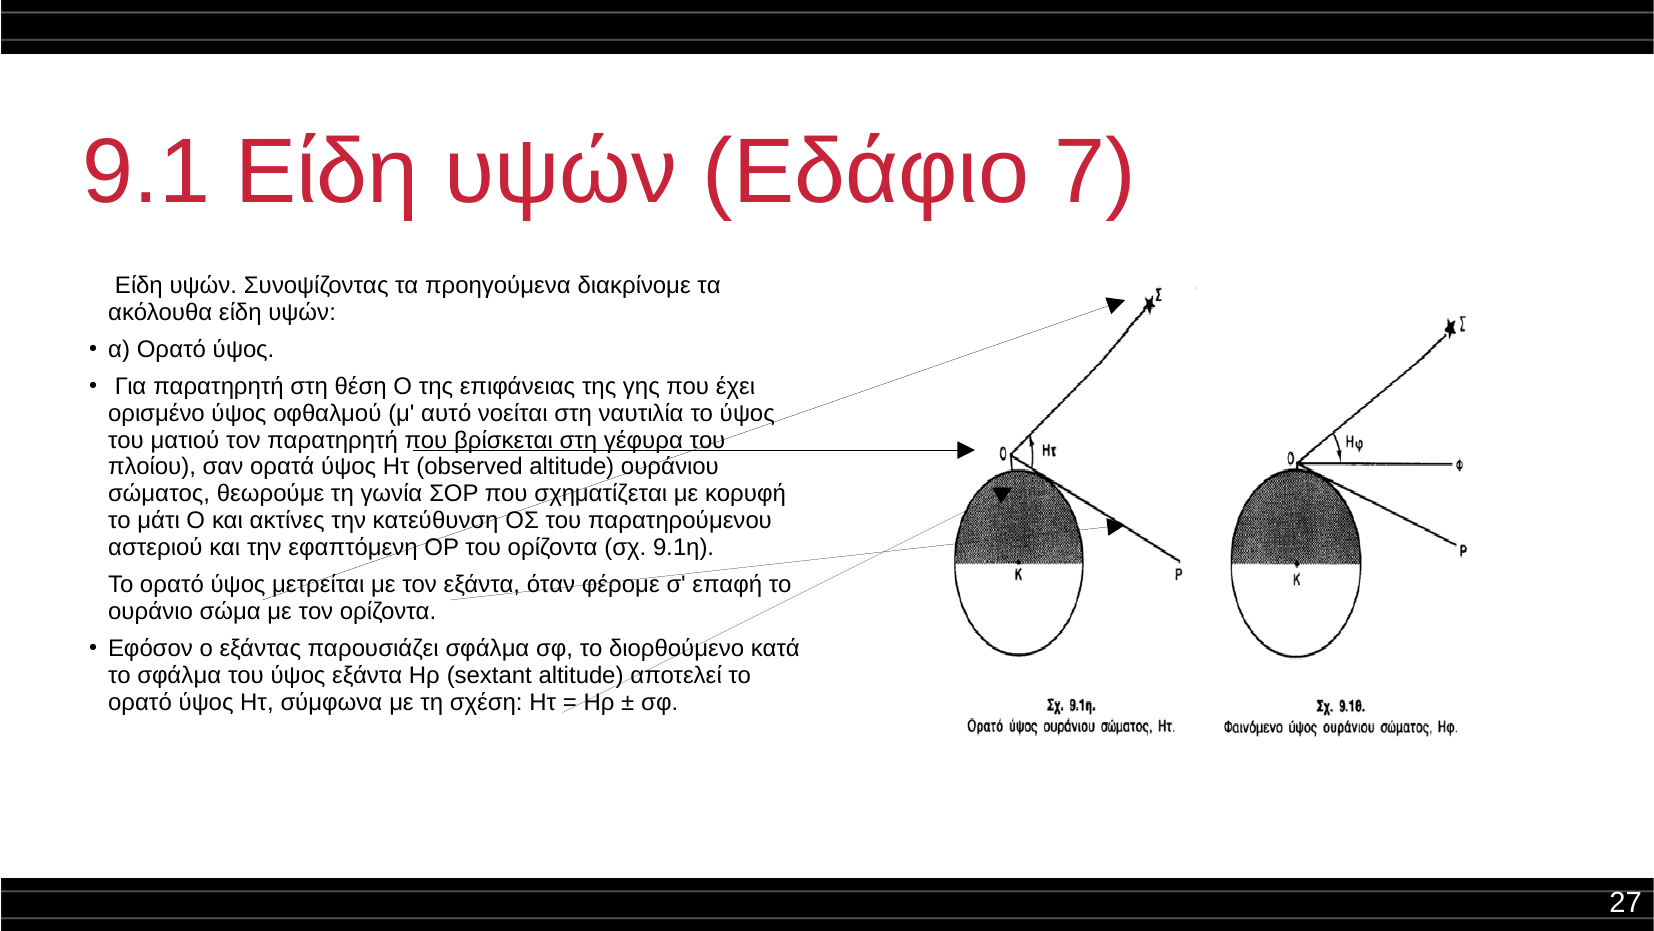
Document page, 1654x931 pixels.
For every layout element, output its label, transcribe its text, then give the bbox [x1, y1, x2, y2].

picture [1, 0, 1654, 54]
picture [1, 878, 1654, 931]
list Είδη υψών. Συνοψίζοντας τα προηγούμενα διακρίνομε τα ακόλουθα είδη υψών: α) Ορατό ύψος. Για παρατηρητή στη θέση Ο της επιφάνειας της γης που έχει ορισμένο ύψος οφθαλμού (μ' αυτό νοείται στη ναυτιλία το ύψος του ματιού τον παρατηρητή που βρίσκεται στη γέφυρα του πλοίου), σαν ορατά ύψος Ητ (observed altitude) ουράνιου σώματος, θεωρούμε τη γωνία ΣΟΡ που σχηματίζεται με κορυφή το μάτι Ο και ακτίνες την κατεύθυνση ΟΣ του παρατηρούμενου αστεριού και την εφαπτόμενη ΟΡ του ορίζοντα (σχ. 9.1η). Το ορατό ύψος μετρείται με τον εξάντα, όταν φέρομε σ' επαφή το ουράνιο σώμα με τον ορίζοντα. Εφόσον ο εξάντας παρουσιάζει σφάλμα σφ, το διορθούμενο κατά το σφάλμα του ύψος εξάντα Ηρ (sextant altitude) αποτελεί το ορατό ύψος Ητ, σύμφωνα με τη σχέση: Ητ = Ηρ ± σφ. [82, 271, 809, 758]
title 9.1 Είδη υψών (Εδάφιο 7) [82, 92, 1571, 249]
picture [935, 271, 1482, 757]
